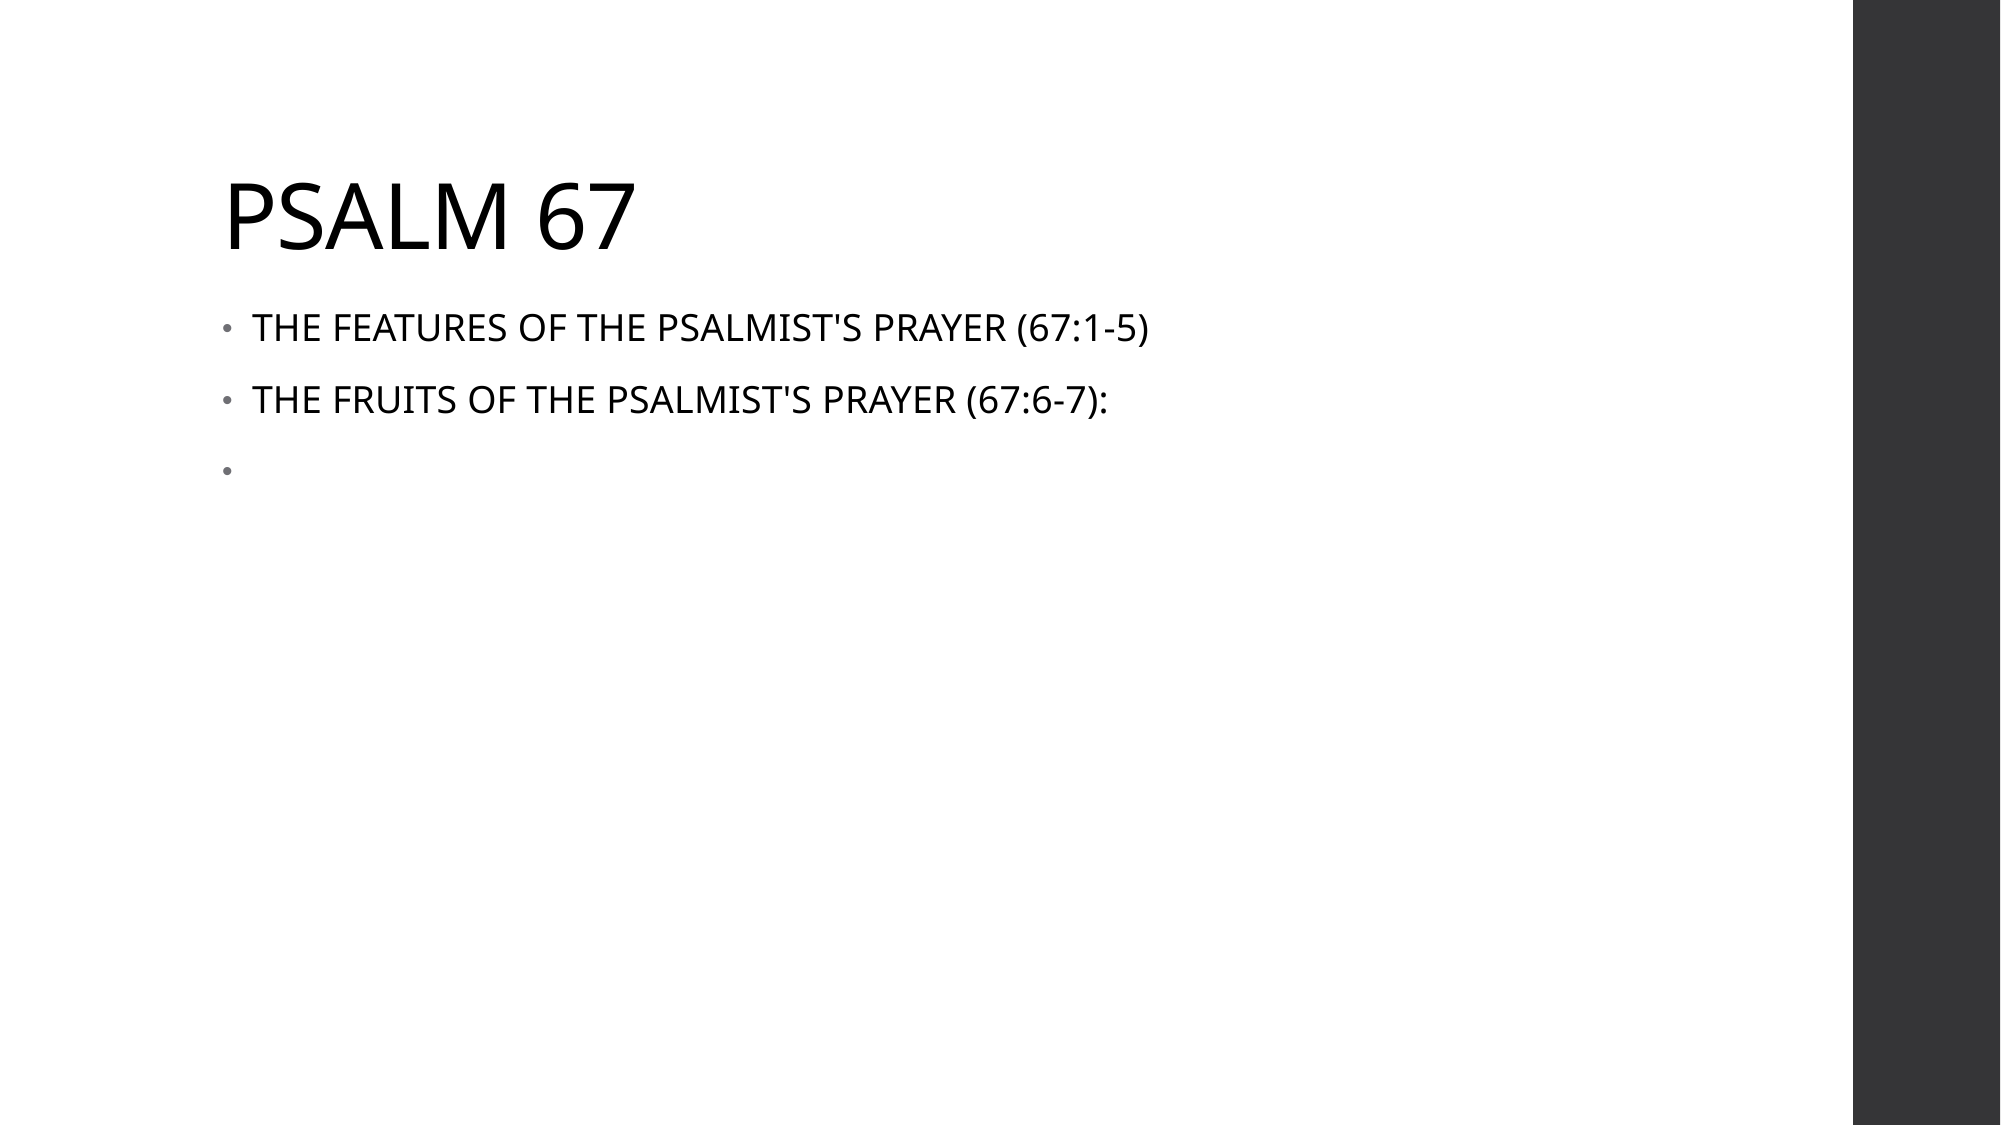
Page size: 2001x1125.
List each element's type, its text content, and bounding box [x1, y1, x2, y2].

title PSALM 67 [206, 60, 1797, 278]
list THE FEATURES OF THE PSALMIST'S PRAYER (67:1-5) THE FRUITS OF THE PSALMIST'S PRAYER (67:6-7): [206, 299, 1617, 1014]
